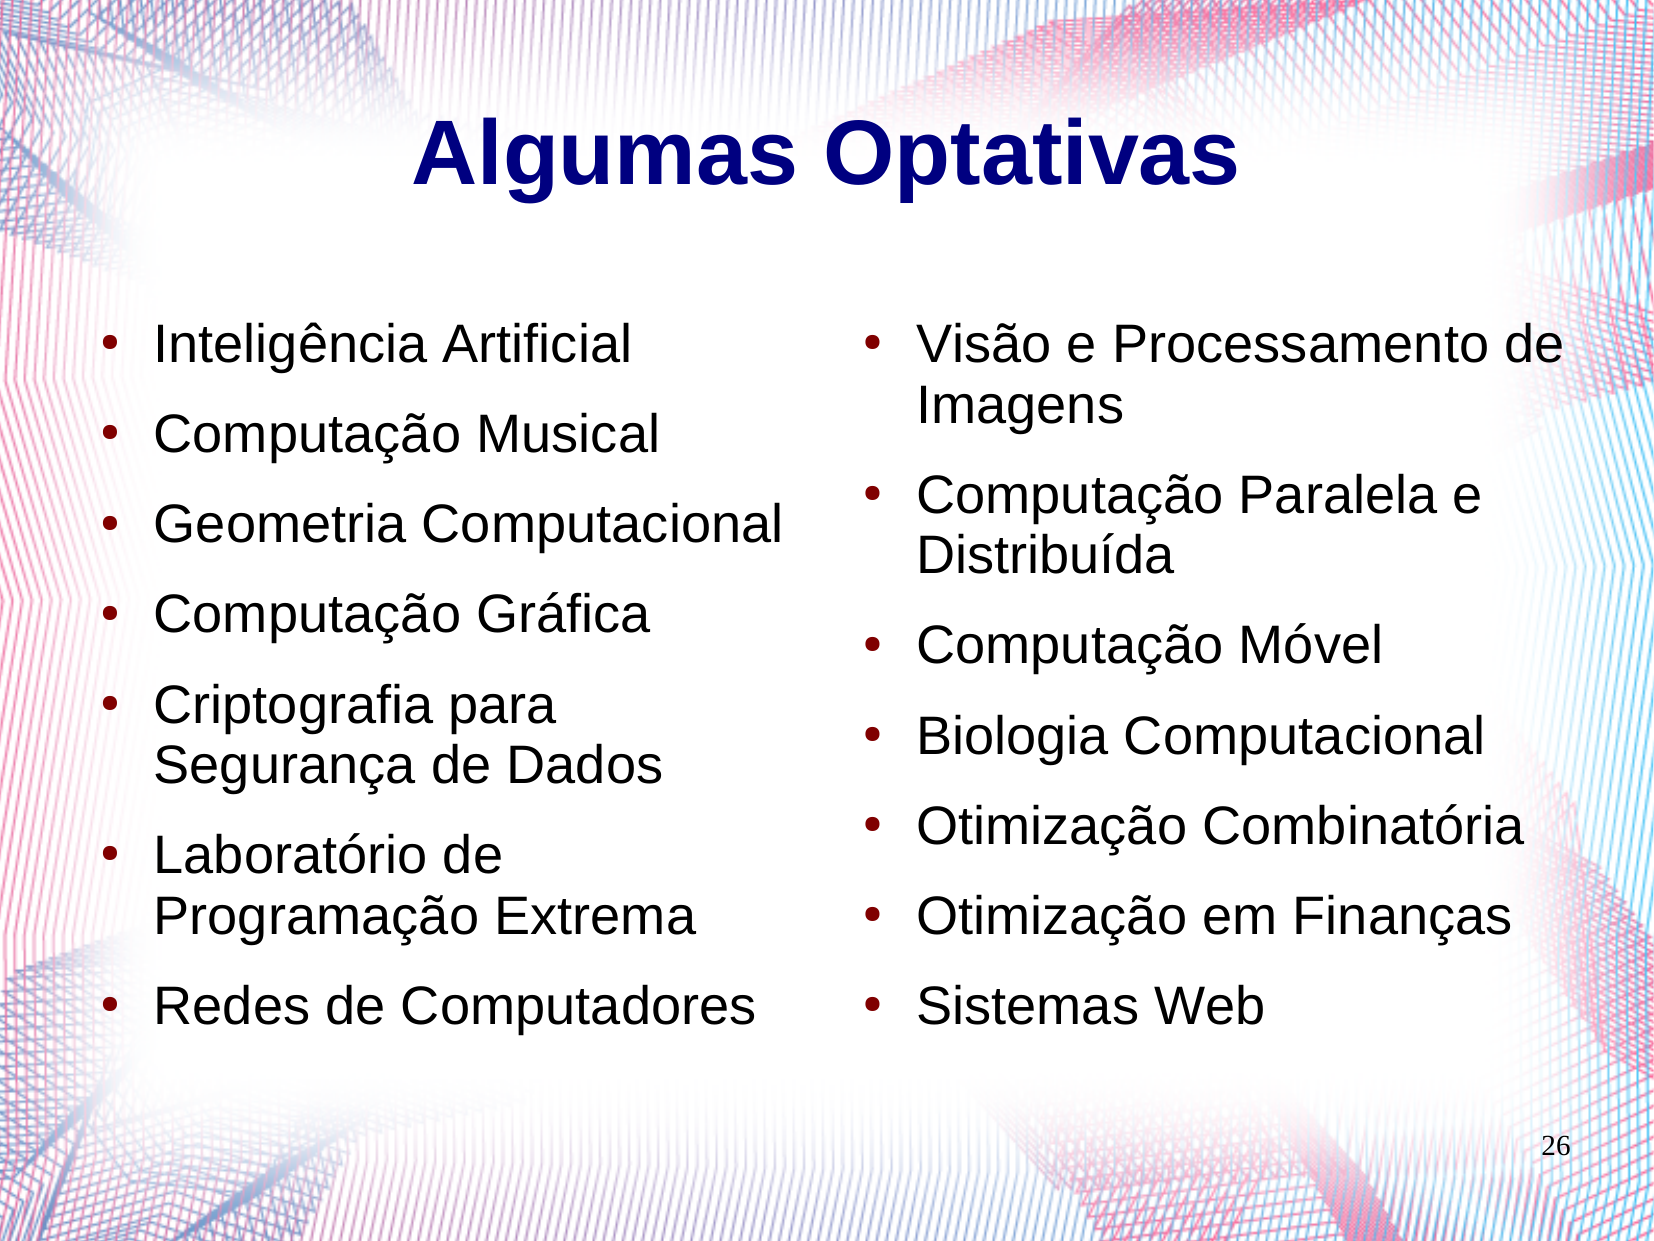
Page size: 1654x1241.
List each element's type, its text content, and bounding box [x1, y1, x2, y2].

list Inteligência Artificial Computação Musical Geometria Computacional Computação Gráfica Criptografia para Segurança de Dados Laboratório de Programação Extrema Redes de Computadores [82, 313, 809, 1133]
title Algumas Optativas [82, 49, 1571, 257]
list Visão e Processamento de Imagens Computação Paralela e Distribuída Computação Móvel Biologia Computacional Otimização Combinatória Otimização em Finanças Sistemas Web [845, 313, 1572, 1118]
picture [0, 0, 1654, 1241]
